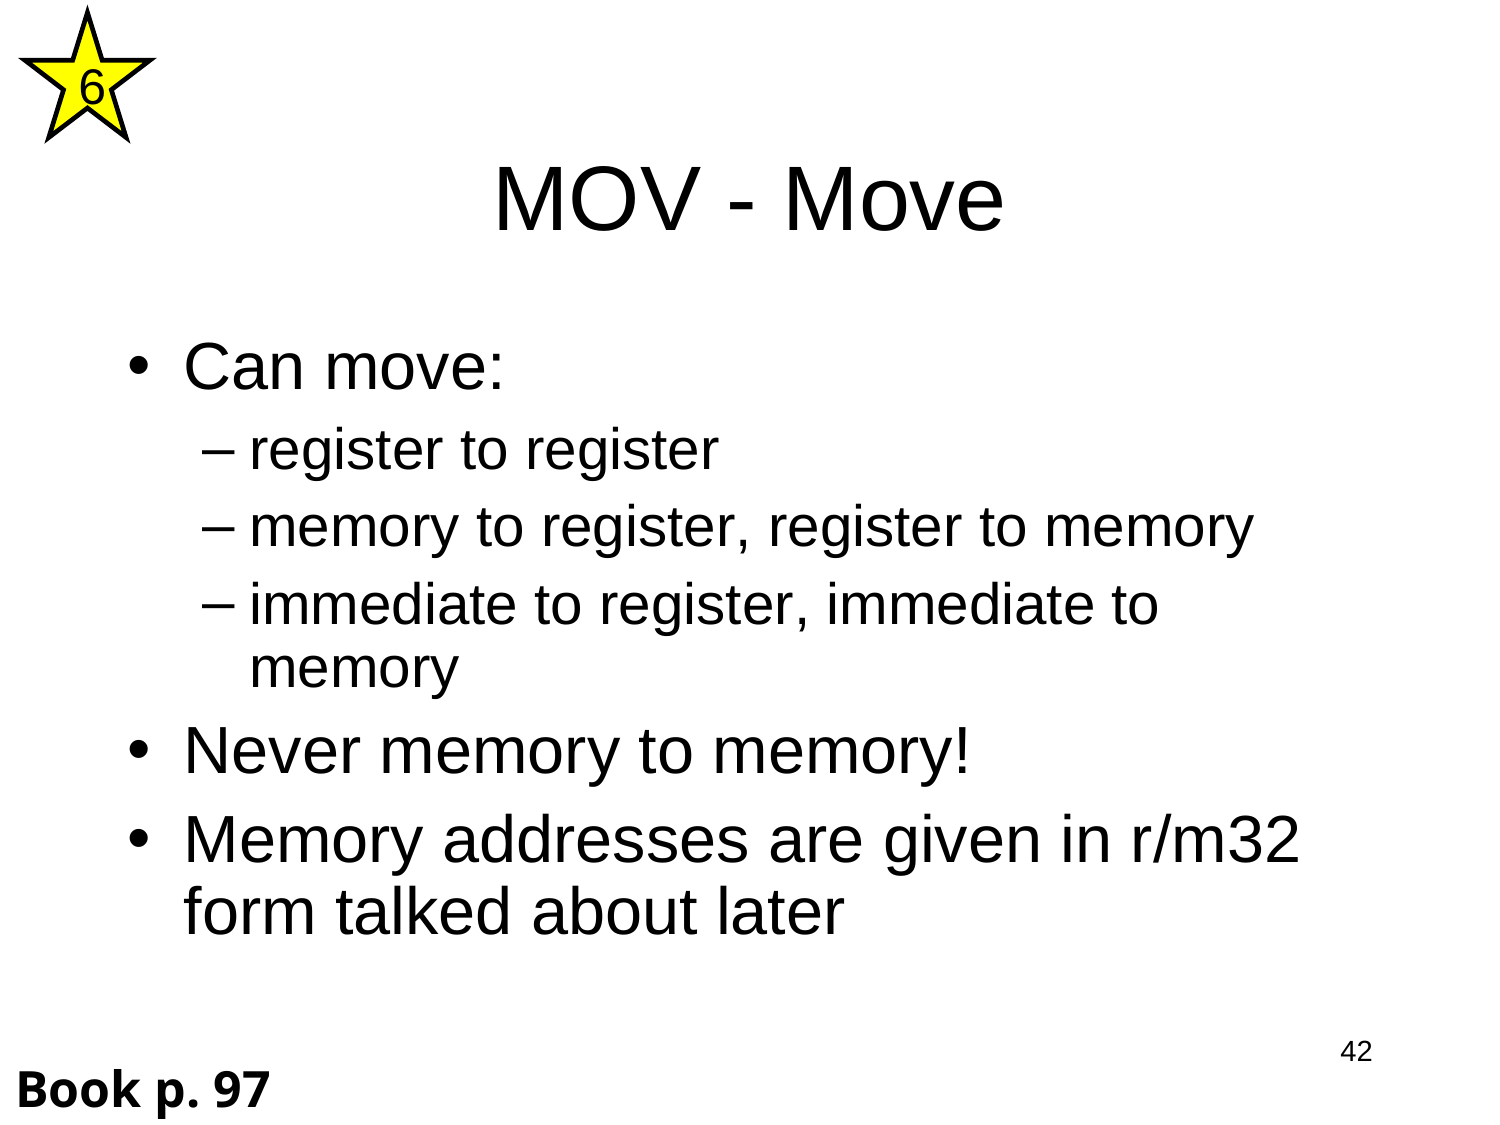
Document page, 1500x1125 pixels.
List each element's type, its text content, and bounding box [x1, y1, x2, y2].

list Can move: register to register memory to register, register to memory immediate to register, immediate to memory Never memory to memory! Memory addresses are given in r/m32 form talked about later [112, 324, 1388, 1001]
text_box Book p. 97 [0, 1049, 286, 1125]
title MOV - Move [112, 99, 1388, 288]
text_box <number> [1074, 1025, 1388, 1101]
text_box 6 [24, 12, 150, 138]
